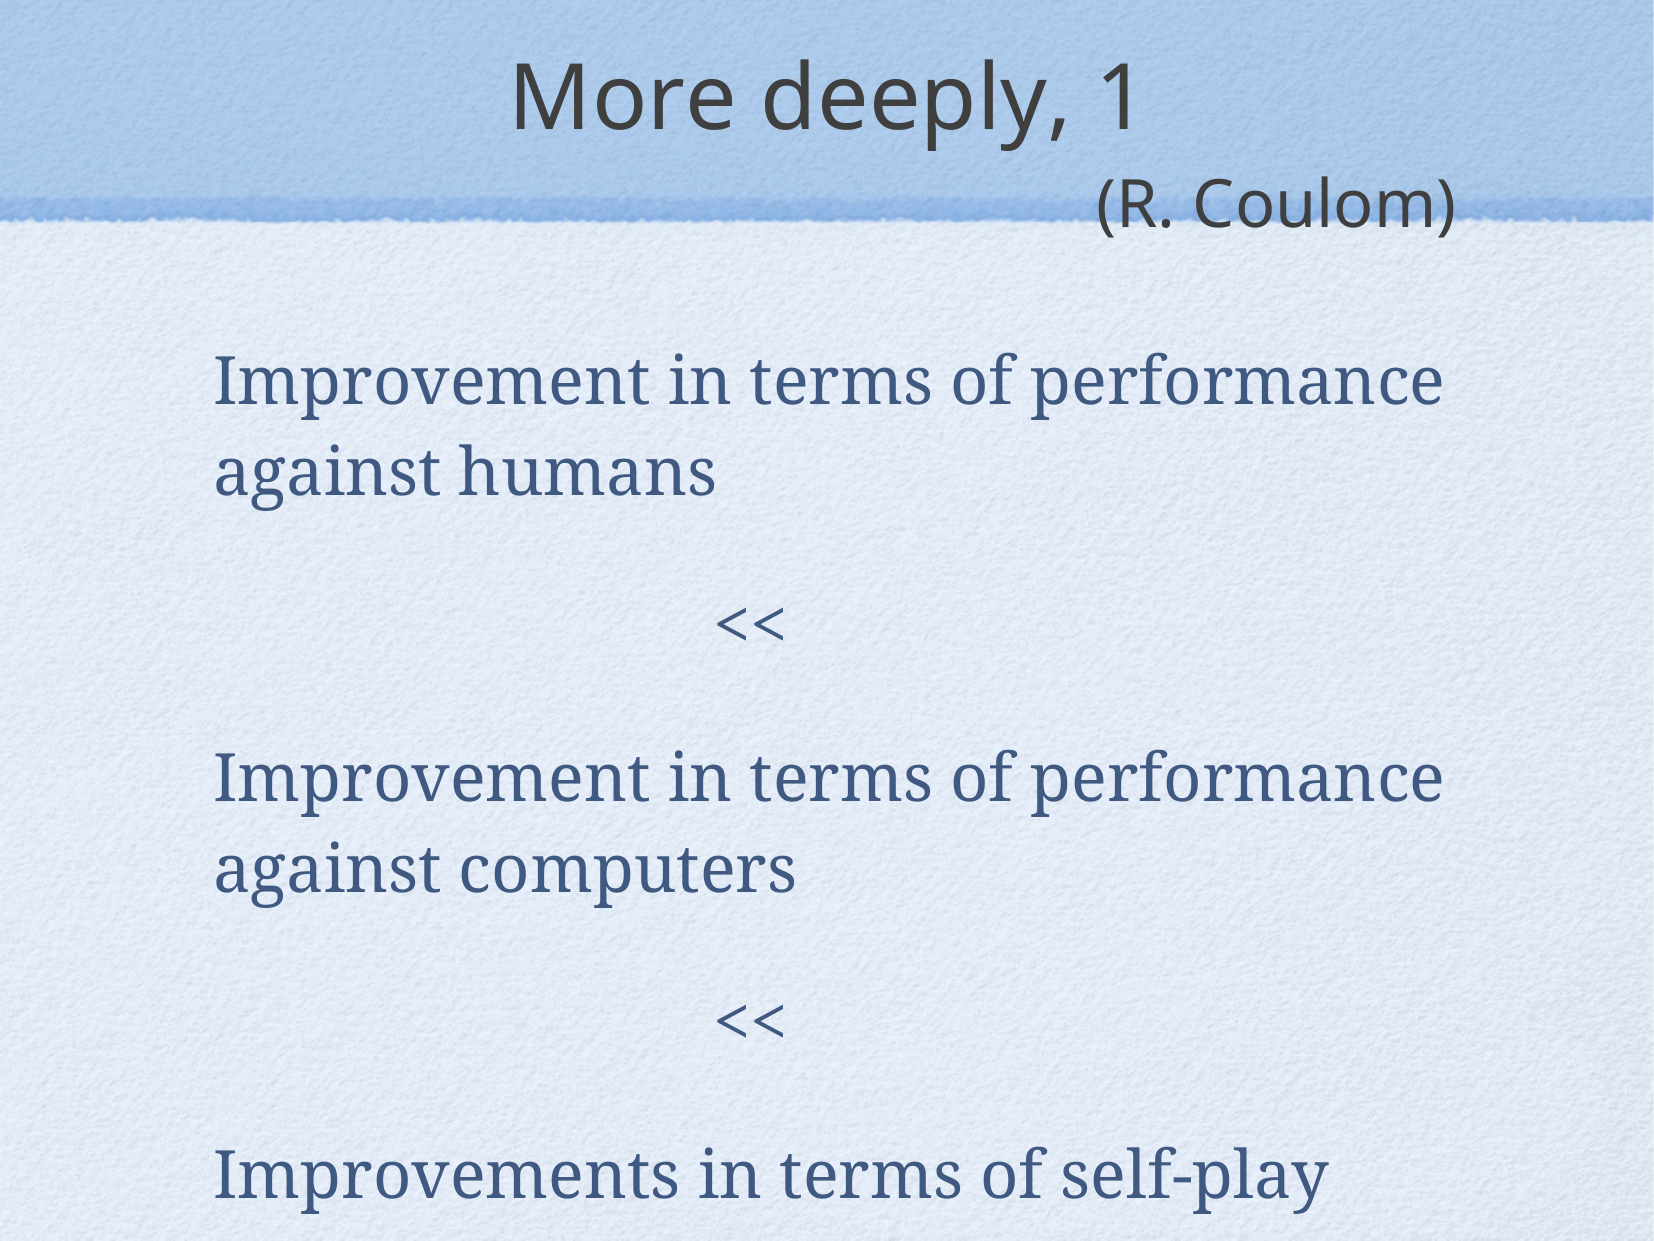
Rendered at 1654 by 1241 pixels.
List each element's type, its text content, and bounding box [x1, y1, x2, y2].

picture [0, 0, 1654, 1241]
list Improvement in terms of performance against humans << Improvement in terms of performance against computers << Improvements in terms of self-play [53, 333, 1595, 1182]
title More deeply, 1 (R. Coulom) [19, 0, 1635, 279]
